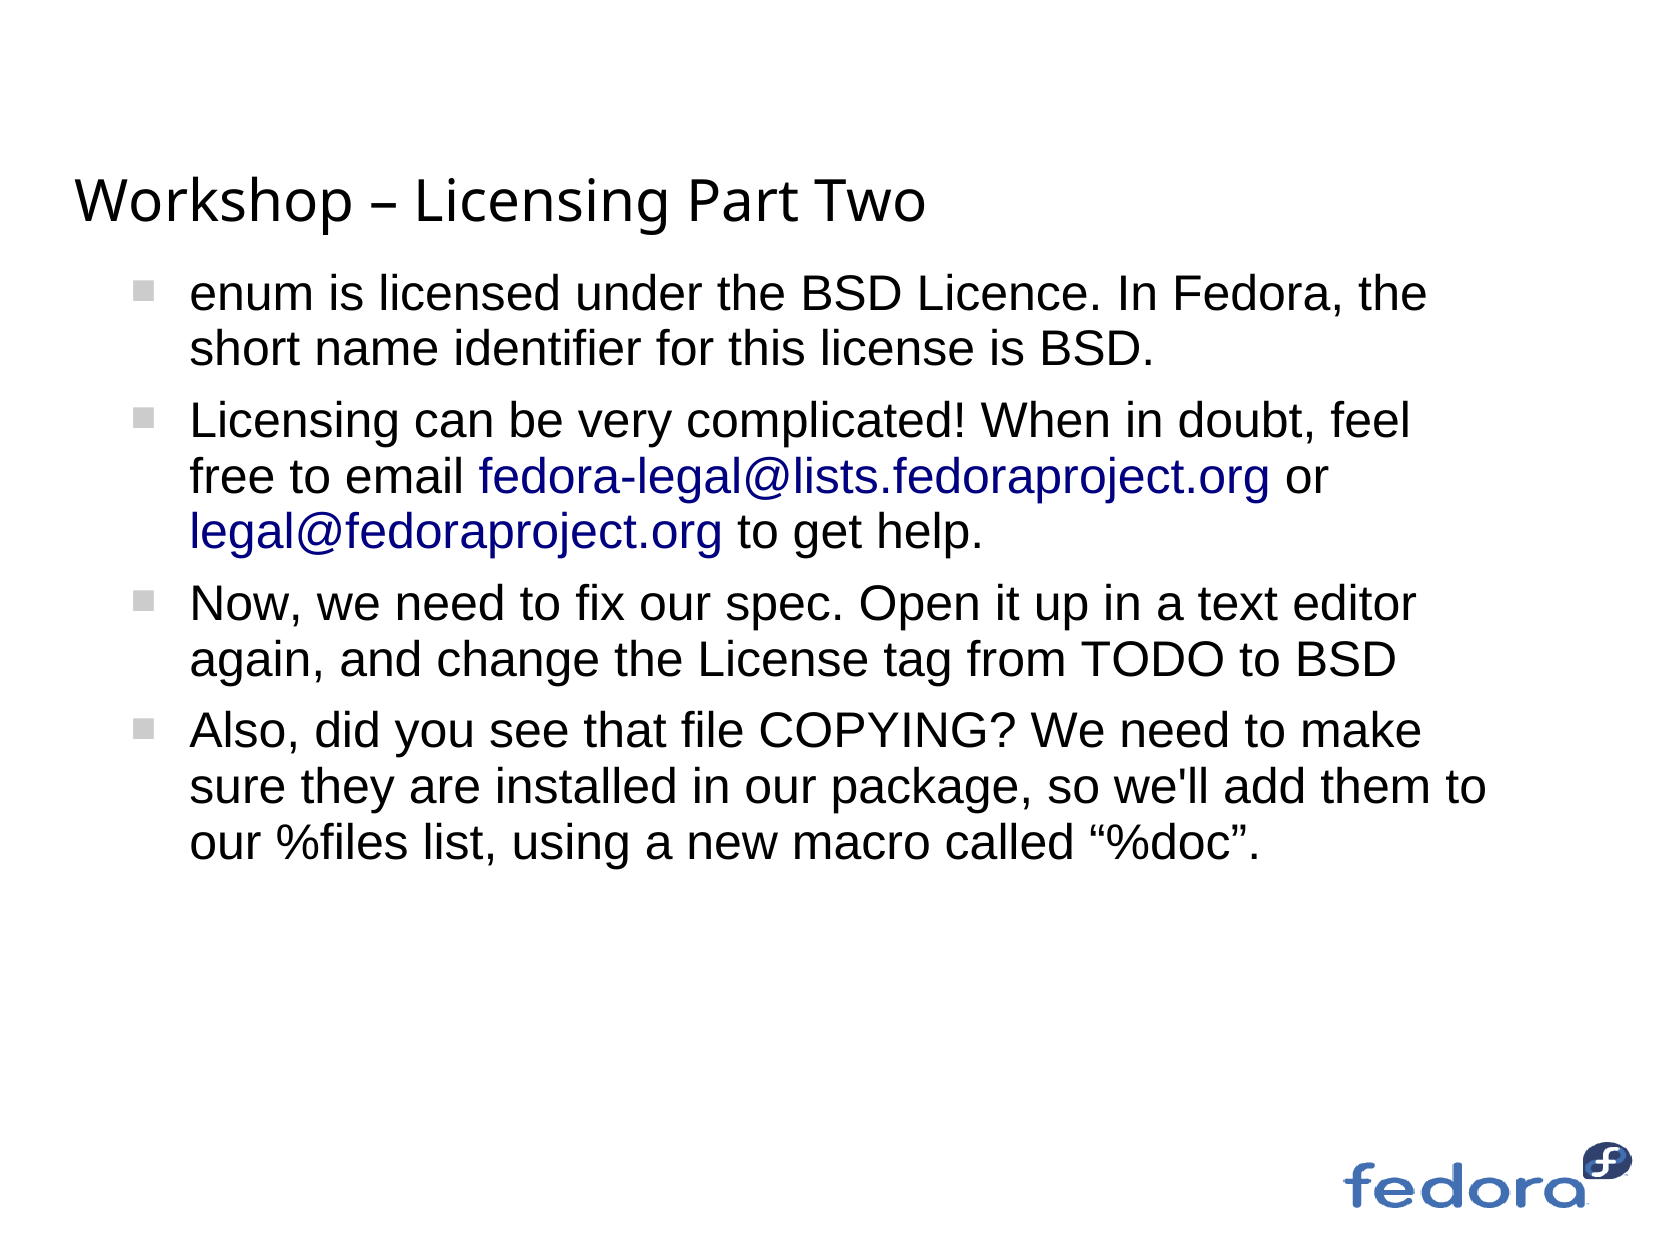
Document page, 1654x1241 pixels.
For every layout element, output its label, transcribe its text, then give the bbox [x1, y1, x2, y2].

title Workshop – Licensing Part Two [74, 140, 1506, 259]
list enum is licensed under the BSD Licence. In Fedora, the short name identifier for this license is BSD. Licensing can be very complicated! When in doubt, feel free to email fedora-legal@lists.fedoraproject.org or legal@fedoraproject.org to get help. Now, we need to fix our spec. Open it up in a text editor again, and change the License tag from TODO to BSD Also, did you see that file COPYING? We need to make sure they are installed in our package, so we'll add them to our %files list, using a new macro called “%doc”. [77, 264, 1500, 1174]
picture [1332, 1124, 1651, 1227]
